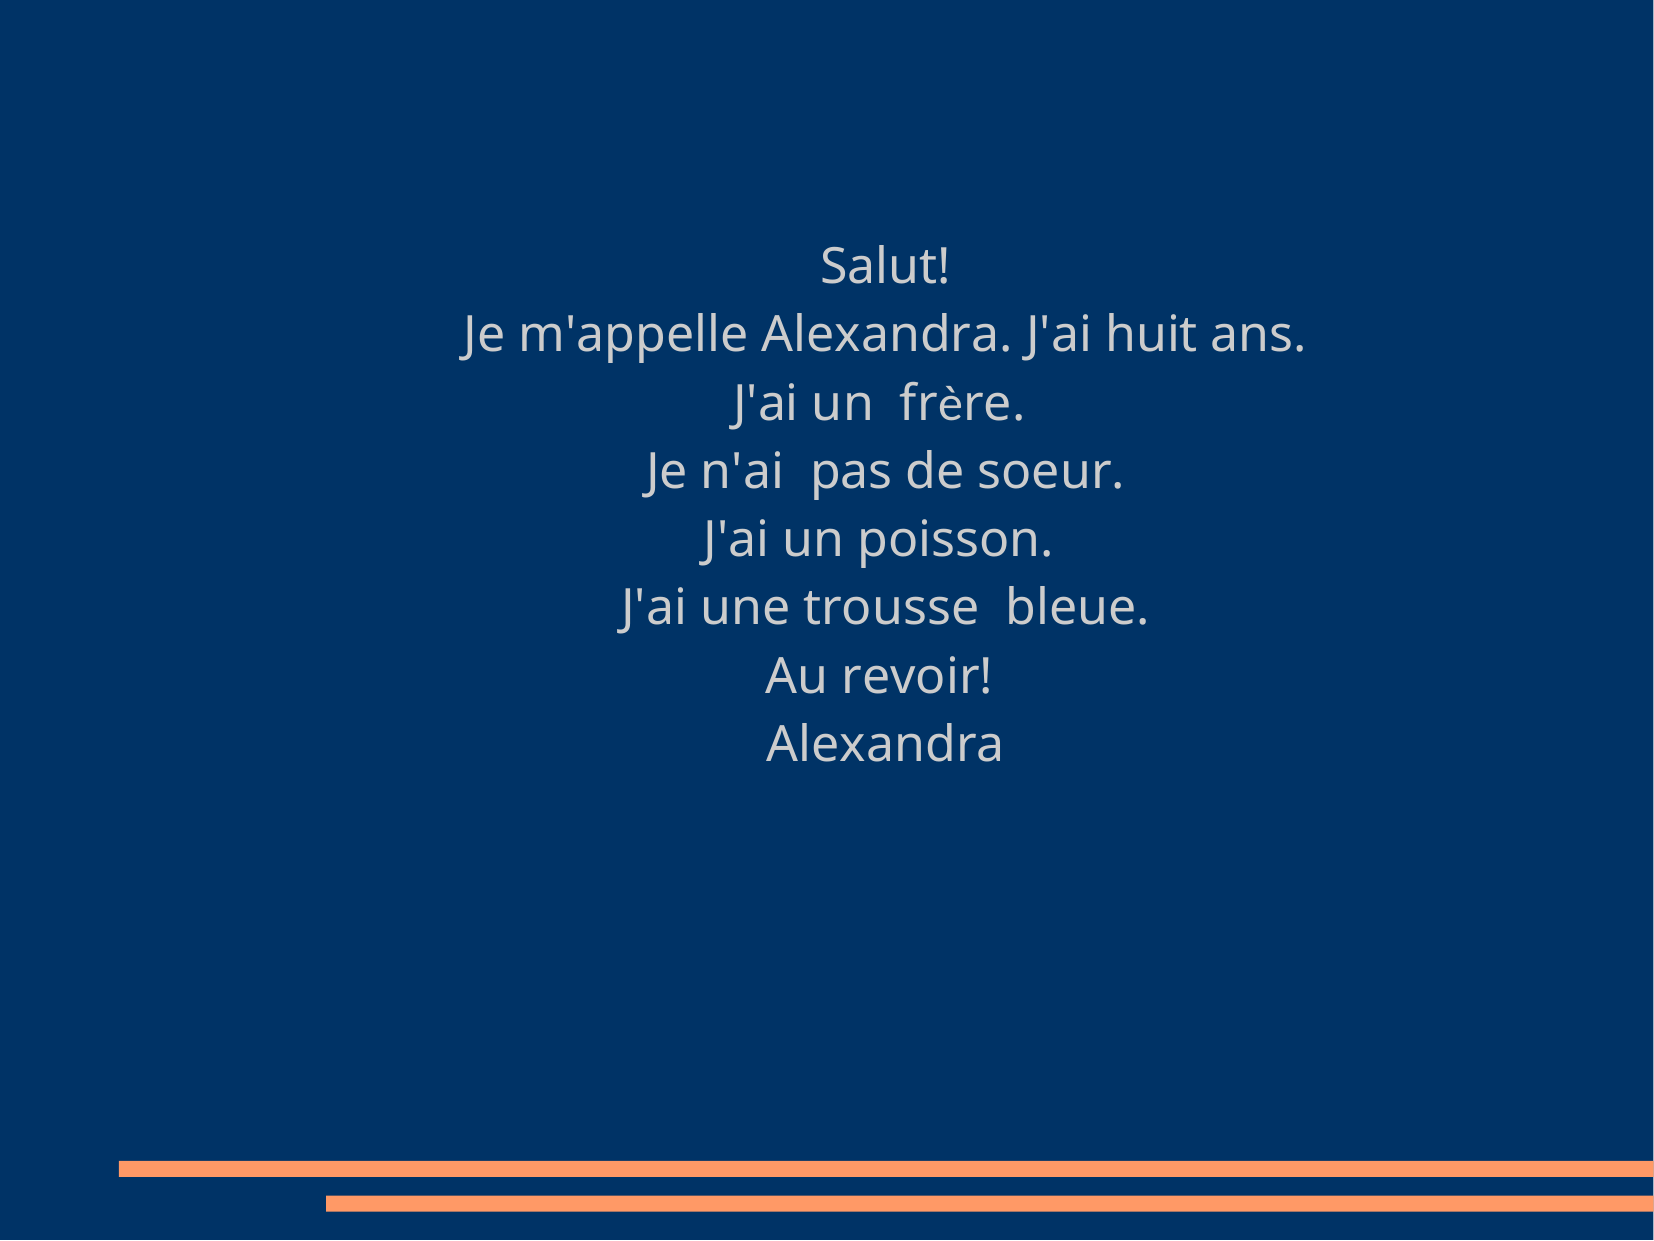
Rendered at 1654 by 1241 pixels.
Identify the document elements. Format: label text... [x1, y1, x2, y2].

subtitle Salut! Je m'appelle Alexandra. J'ai huit ans. J'ai un frère. Je n'ai pas de soeur. J'ai un poisson. J'ai une trousse bleue. Au revoir! Alexandra [401, 262, 1371, 815]
